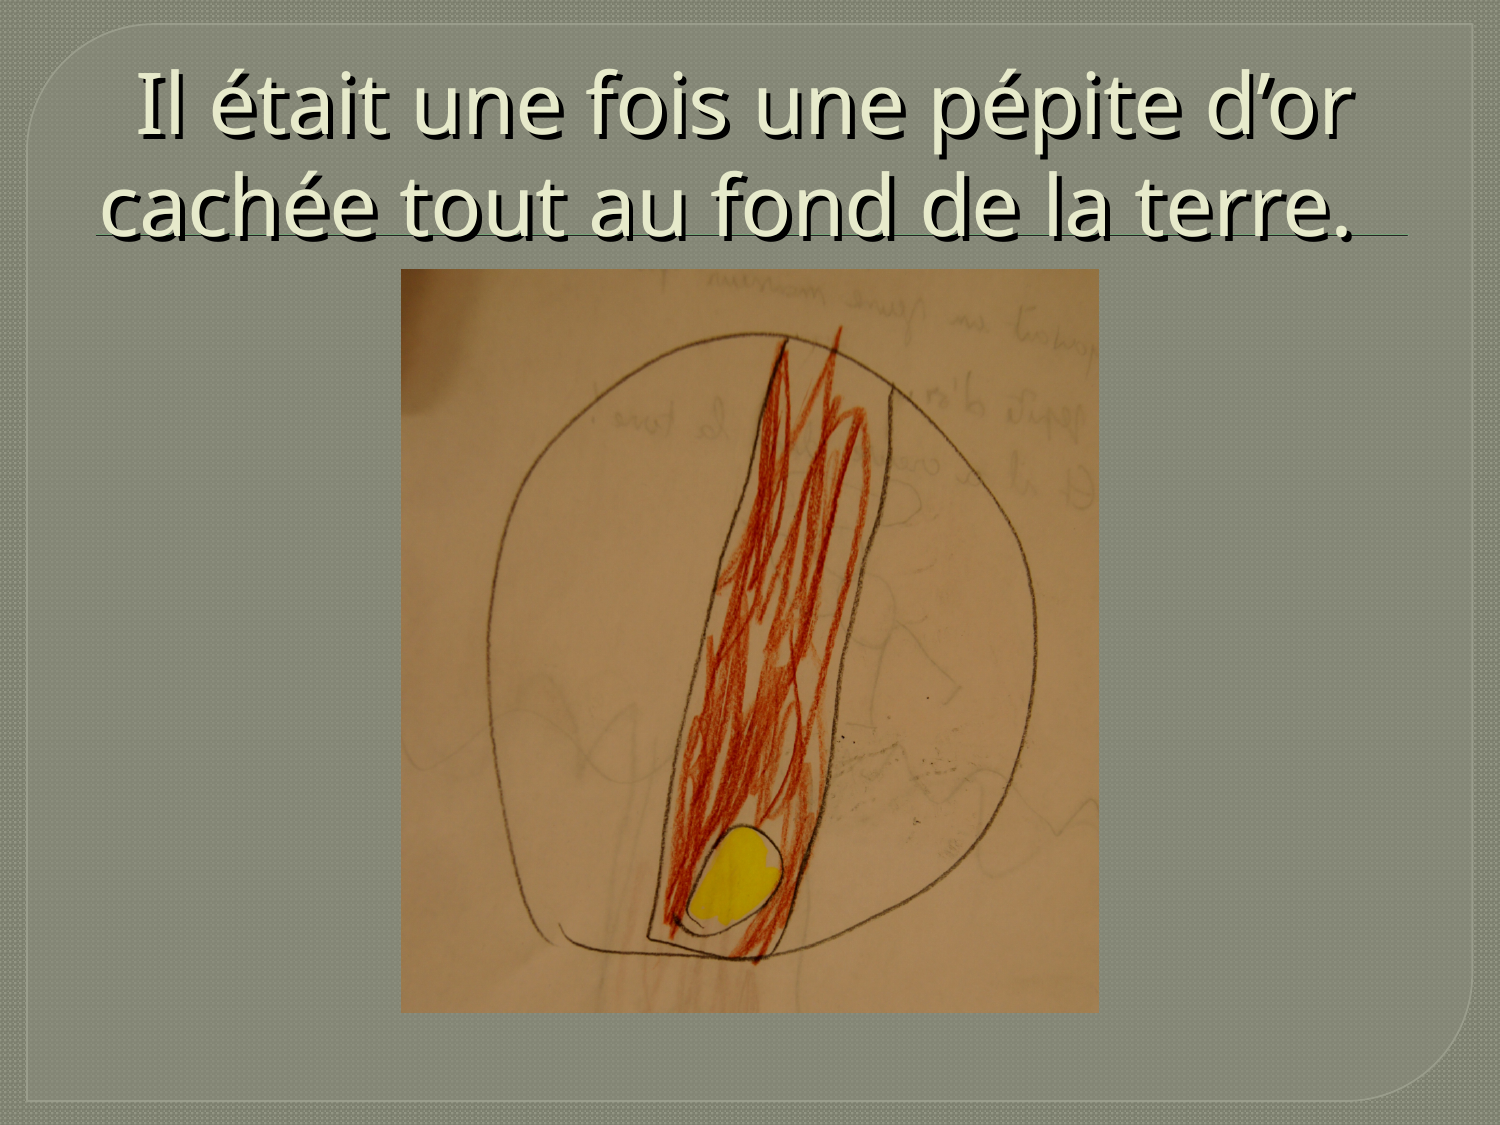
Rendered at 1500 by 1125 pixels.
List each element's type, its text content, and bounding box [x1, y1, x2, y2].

picture [401, 270, 1099, 1013]
title Il était une fois une pépite d’or cachée tout au fond de la terre. [75, 41, 1426, 230]
